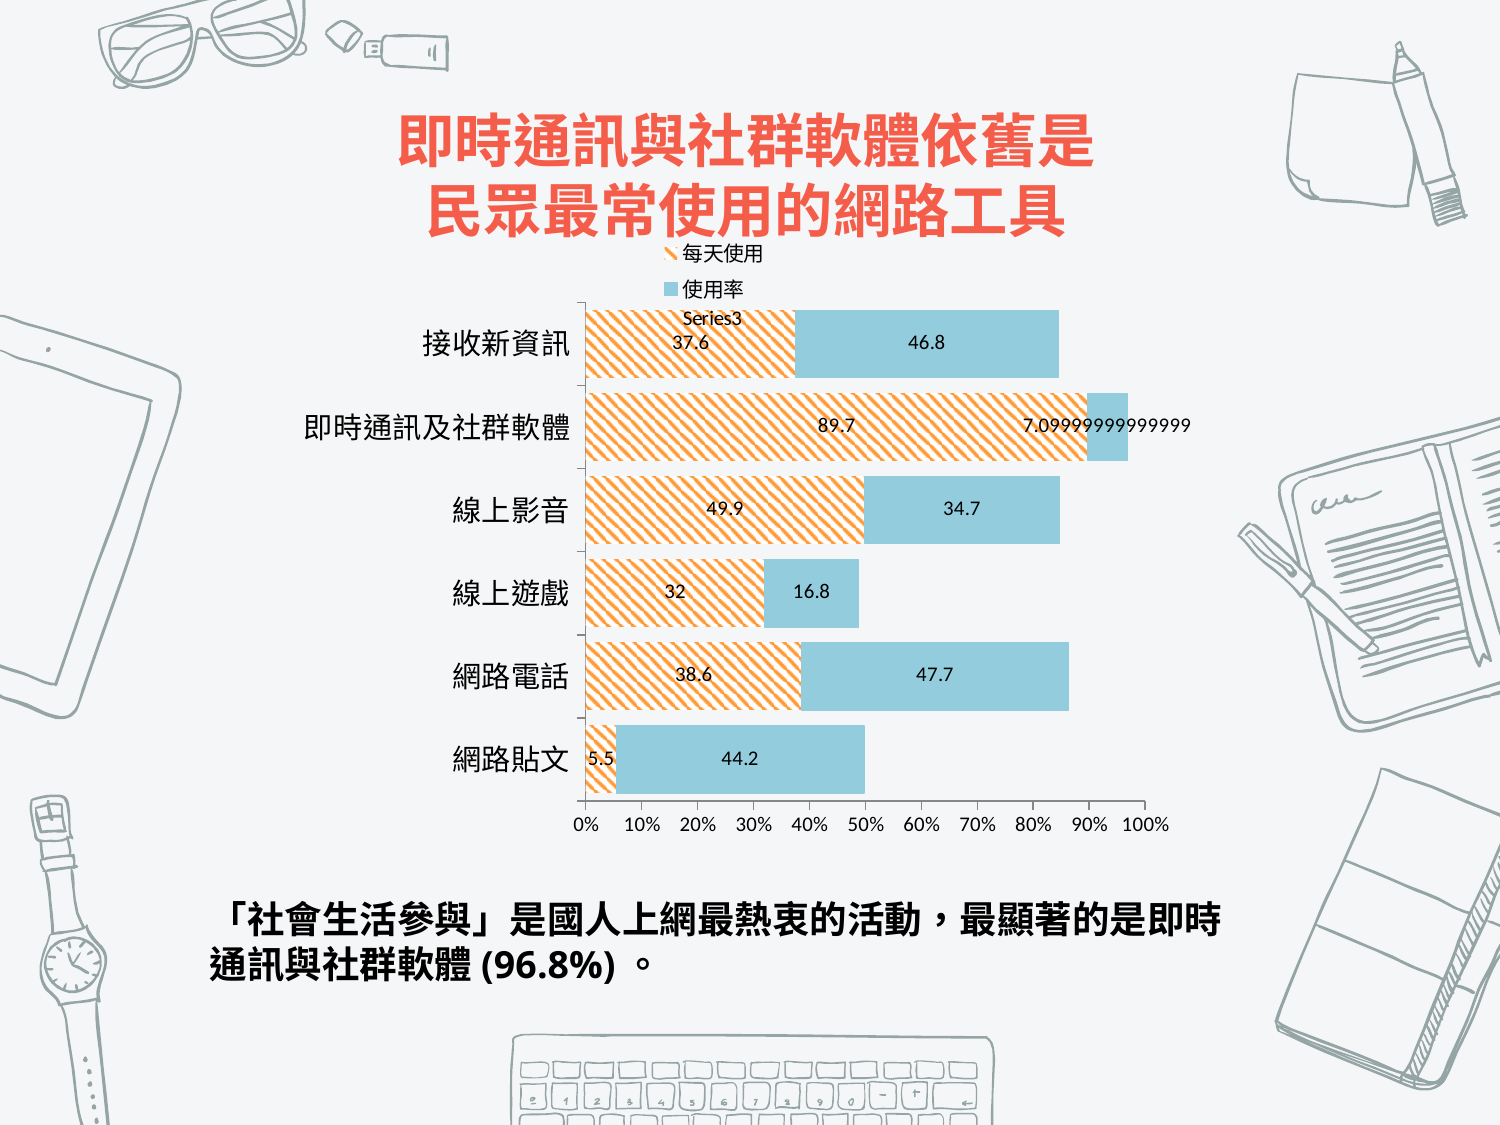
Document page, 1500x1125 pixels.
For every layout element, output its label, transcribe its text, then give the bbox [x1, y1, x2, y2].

chart [253, 231, 1317, 847]
list 「社會生活參與」是國人上網最熱衷的活動，最顯著的是即時通訊與社群軟體(96.8%)。 [194, 881, 1258, 1095]
title 即時通訊與社群軟體依舊是 民眾最常使用的網路工具 [277, 78, 1215, 231]
